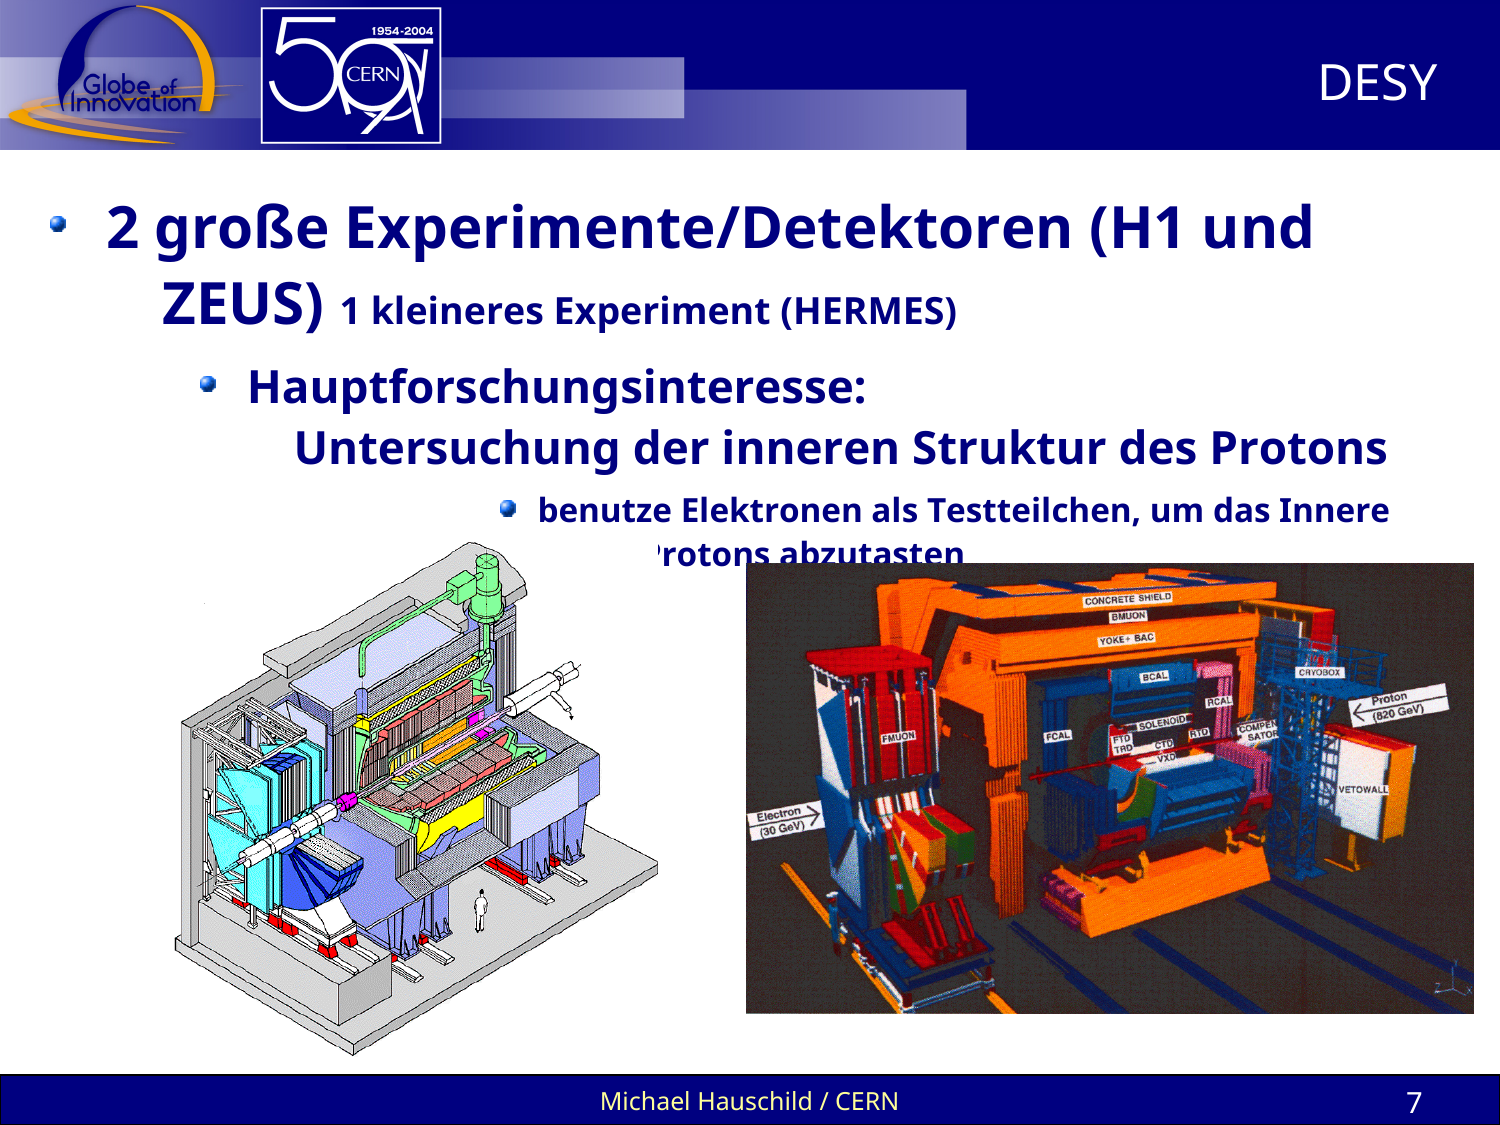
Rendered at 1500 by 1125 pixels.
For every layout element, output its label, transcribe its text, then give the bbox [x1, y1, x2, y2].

list 2 große Experimente/Detektoren (H1 und ZEUS) 1 kleineres Experiment (HERMES) Hauptforschungsinteresse: Untersuchung der inneren Struktur des Protons benutze Elektronen als Testteilchen, um das Innere des Protons abzutasten [50, 187, 1438, 1038]
picture [0, 0, 1500, 150]
title DESY [450, 37, 1438, 126]
picture [746, 563, 1474, 1014]
picture [166, 536, 658, 1062]
